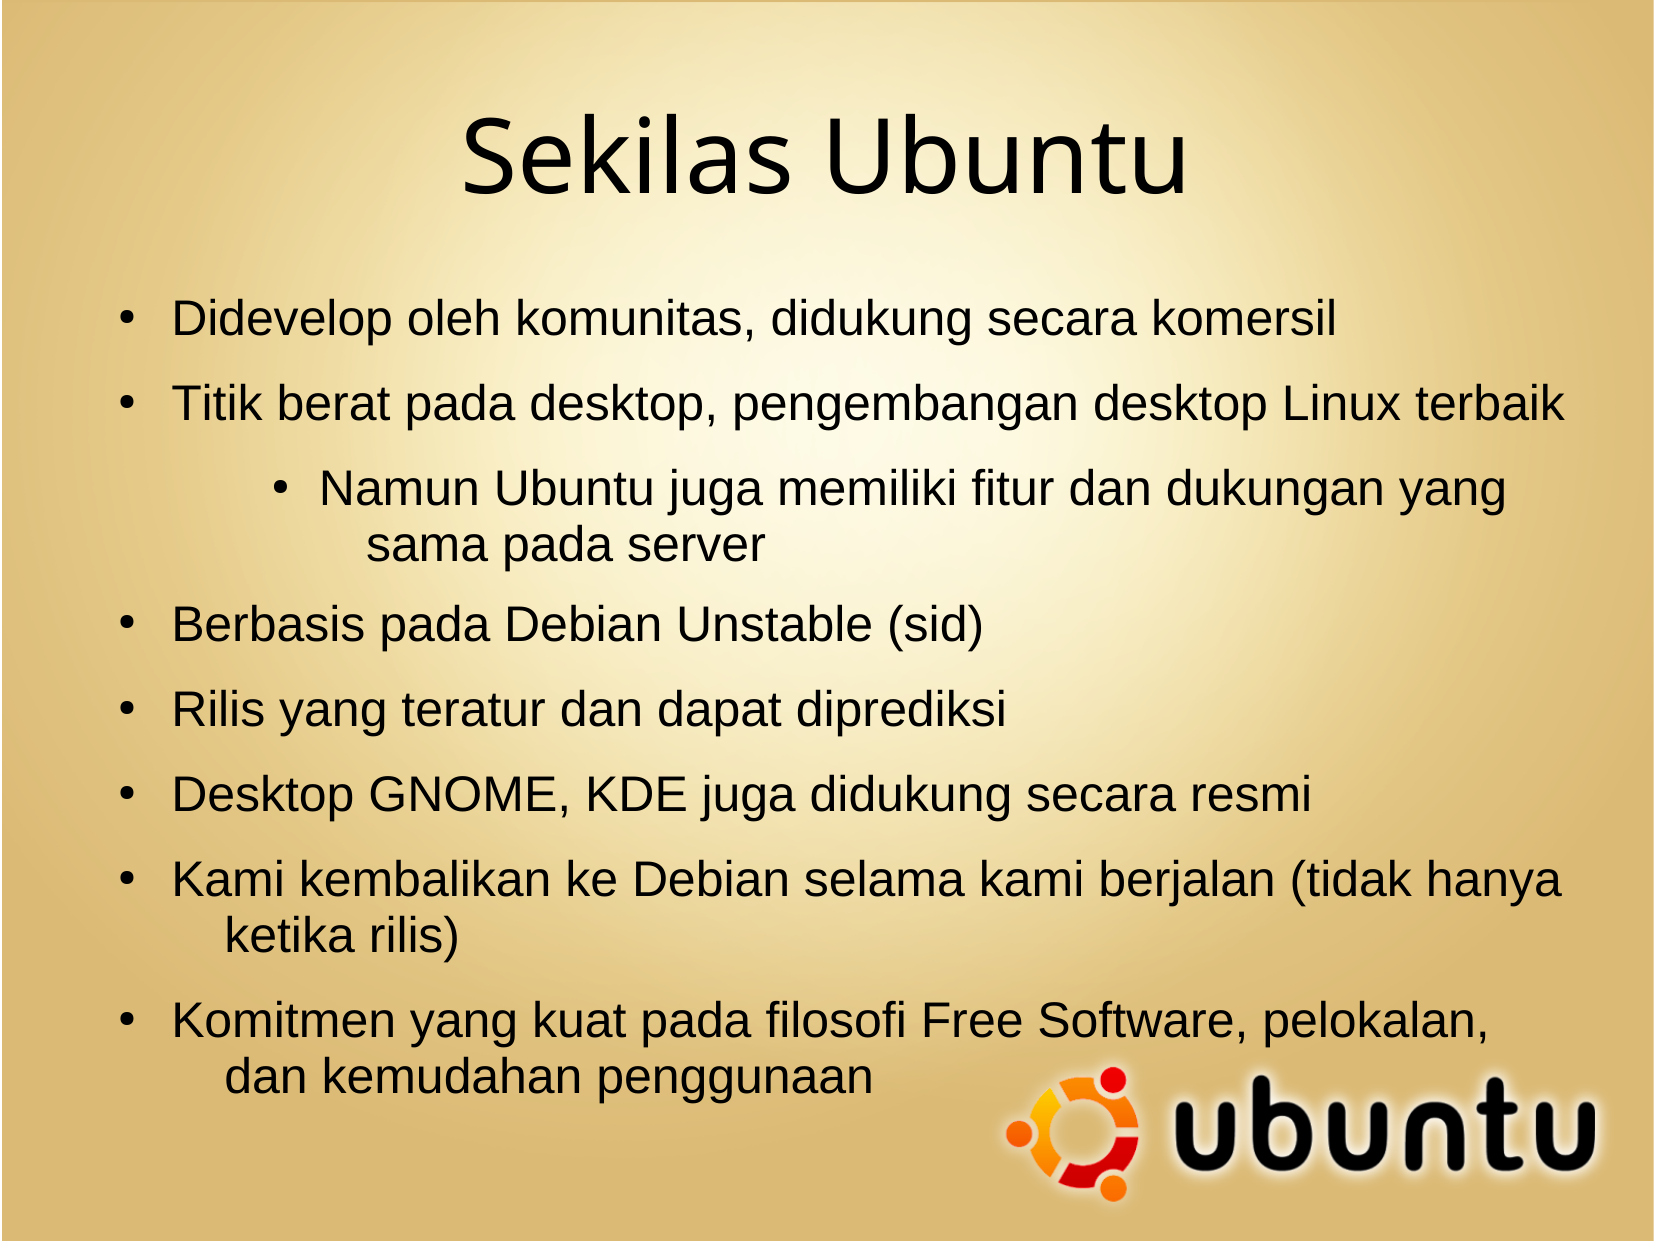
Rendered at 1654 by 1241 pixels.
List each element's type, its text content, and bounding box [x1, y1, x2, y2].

picture [2, 0, 1654, 1241]
title Sekilas Ubuntu [82, 49, 1571, 257]
list Didevelop oleh komunitas, didukung secara komersil Titik berat pada desktop, pengembangan desktop Linux terbaik Namun Ubuntu juga memiliki fitur dan dukungan yang sama pada server Berbasis pada Debian Unstable (sid) Rilis yang teratur dan dapat diprediksi Desktop GNOME, KDE juga didukung secara resmi Kami kembalikan ke Debian selama kami berjalan (tidak hanya ketika rilis) Komitmen yang kuat pada filosofi Free Software, pelokalan, dan kemudahan penggunaan [82, 290, 1571, 1109]
